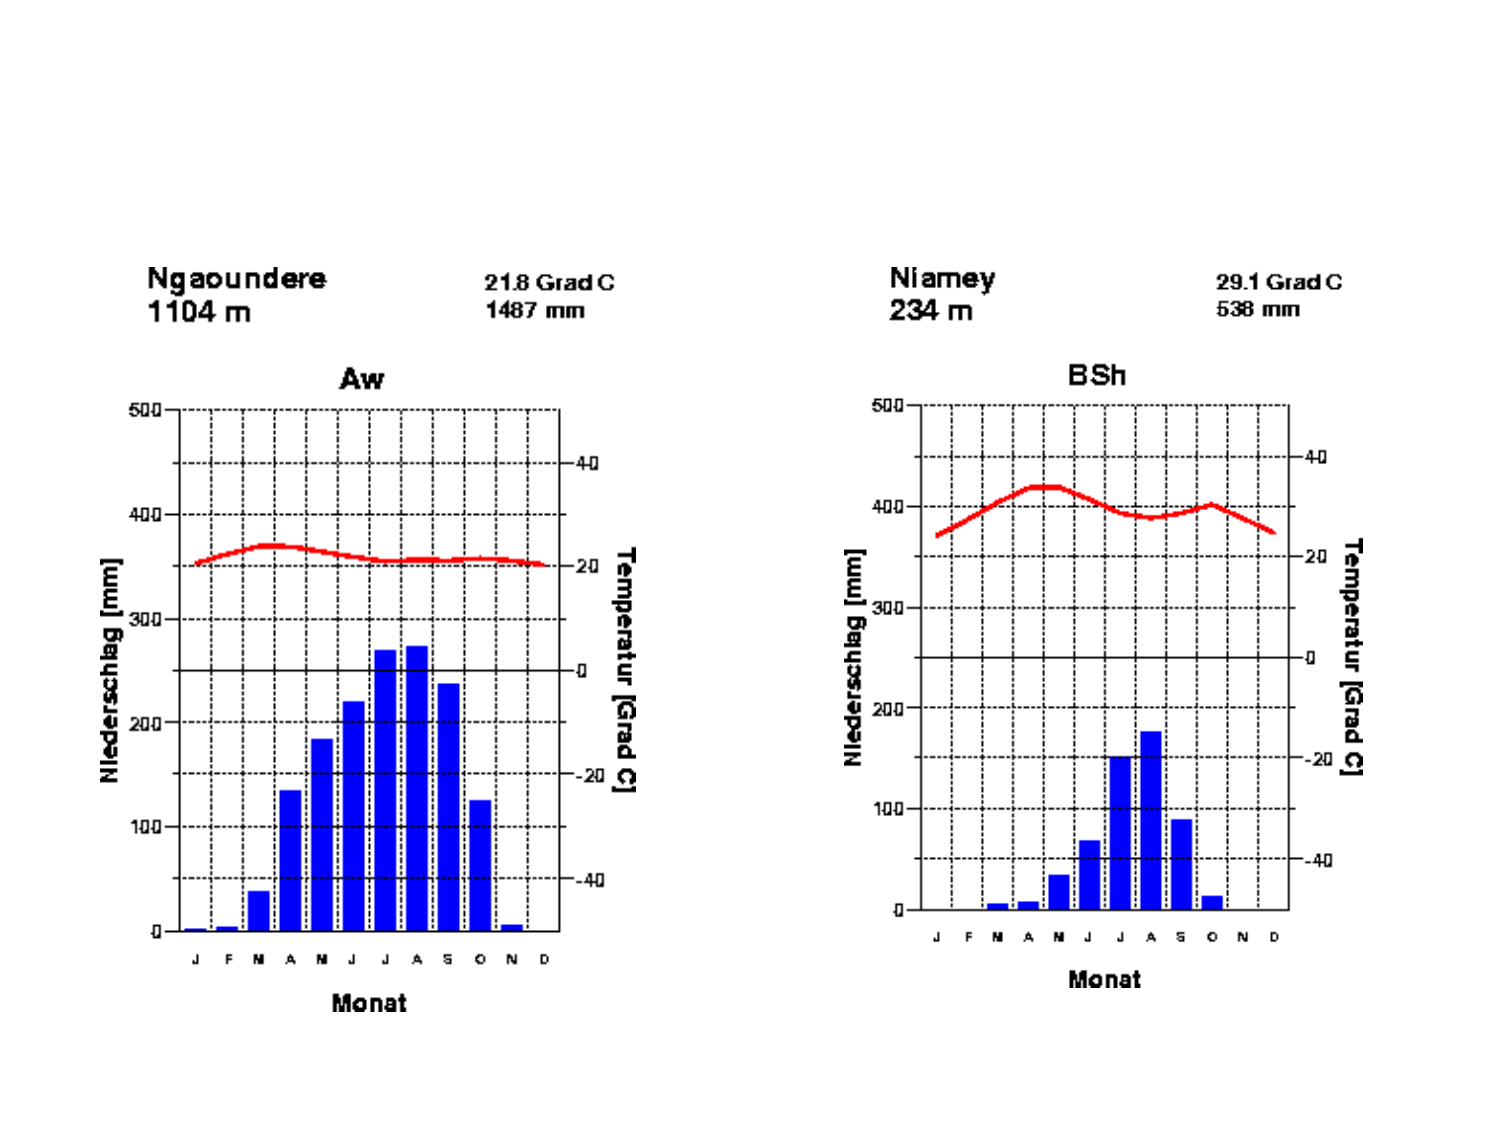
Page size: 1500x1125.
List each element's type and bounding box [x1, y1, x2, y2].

picture [844, 267, 1363, 988]
picture [100, 267, 636, 1012]
